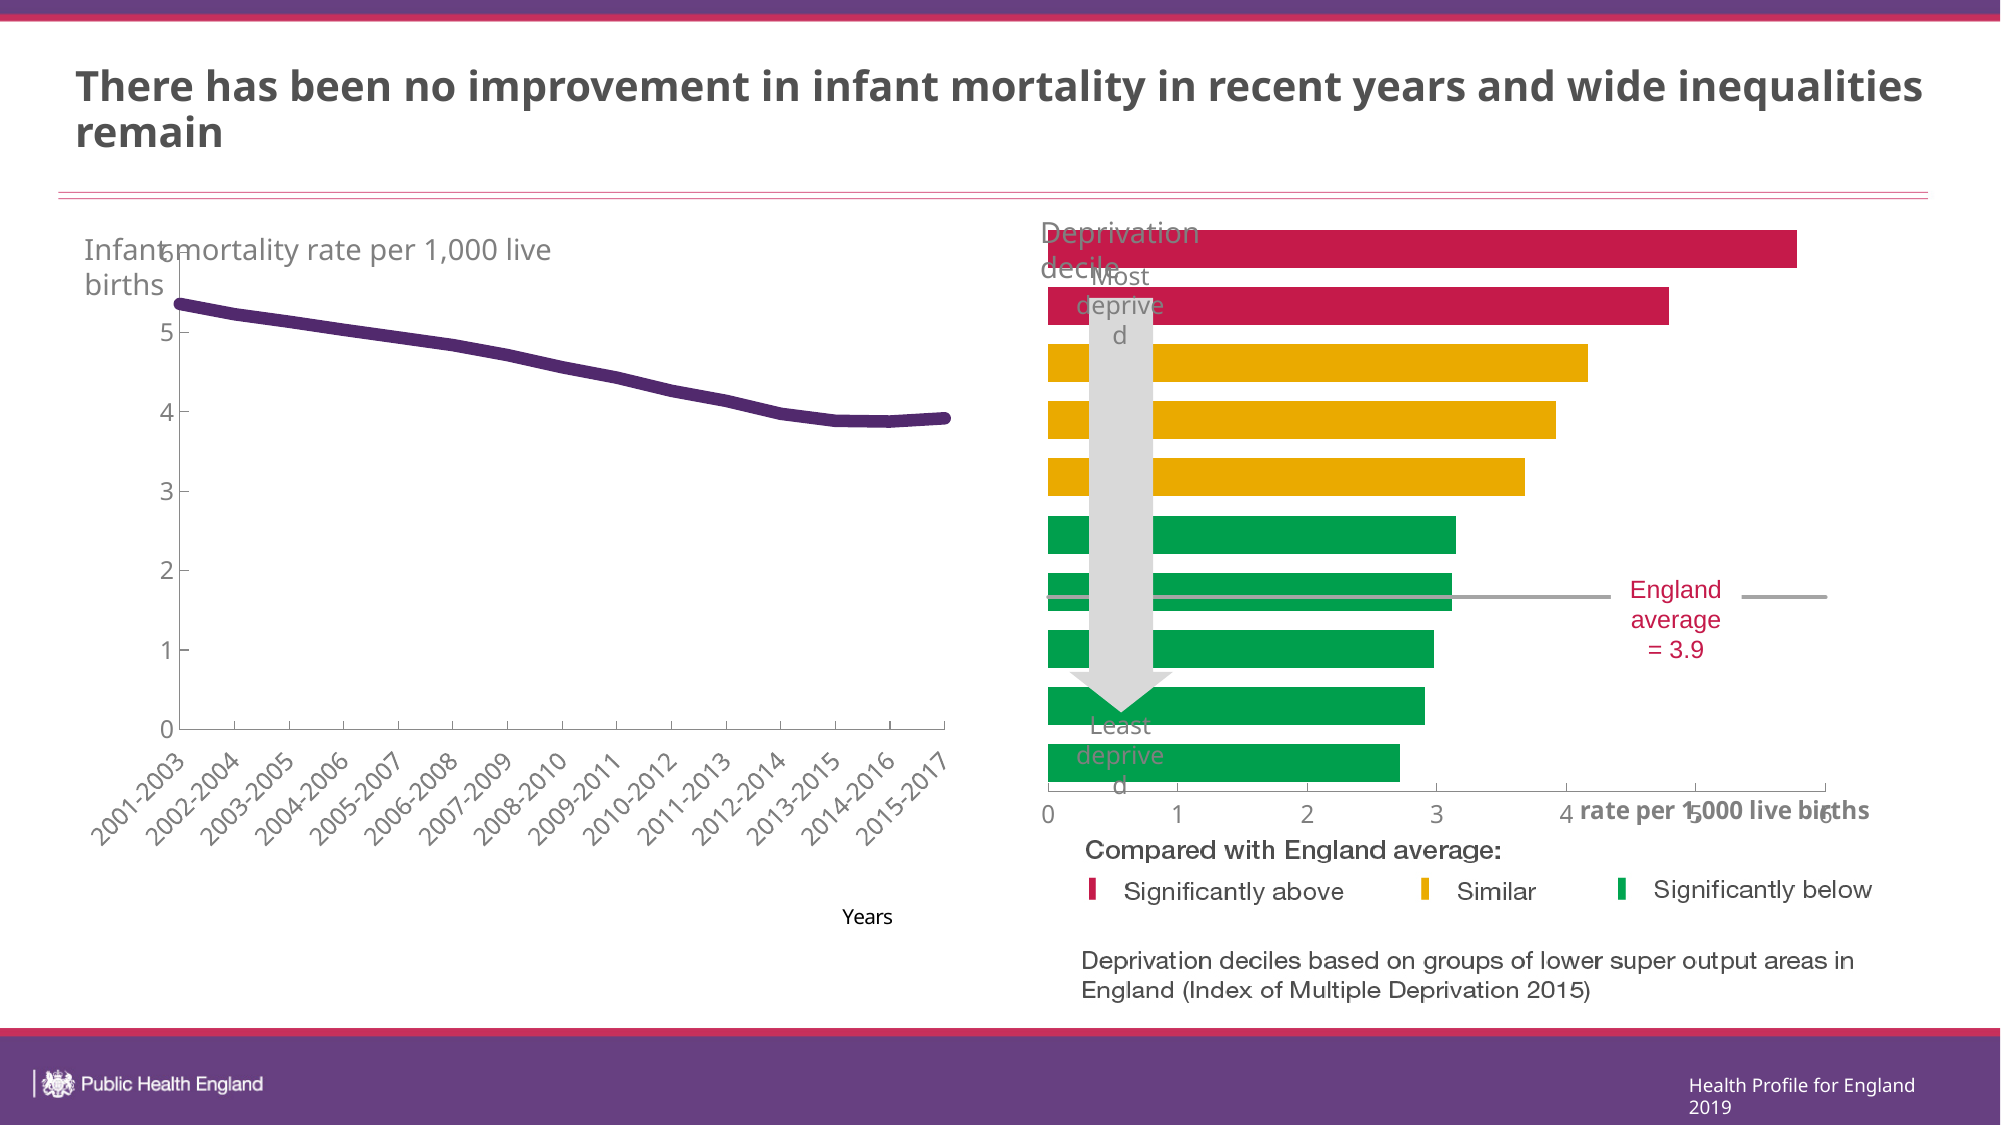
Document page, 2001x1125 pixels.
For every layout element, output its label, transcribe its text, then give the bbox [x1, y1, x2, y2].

text_box Deprivation decile [1025, 206, 1250, 252]
chart [64, 221, 976, 938]
text_box [1069, 298, 1174, 702]
chart [1080, 302, 1087, 312]
text_box Least deprived [1054, 702, 1186, 748]
chart [1080, 752, 1087, 762]
text_box Infant mortality rate per 1,000 live births [69, 223, 646, 278]
title There has been no improvement in infant mortality in recent years and wide inequalities remain [60, 2, 1978, 220]
text_box Most deprived [1054, 252, 1186, 298]
chart [1044, 264, 1053, 276]
text_box Health Profile for England 2019 [1673, 1065, 1978, 1105]
chart [1025, 206, 1876, 921]
text_box England average = 3.9 [1610, 566, 1742, 612]
picture [1068, 828, 1889, 1013]
